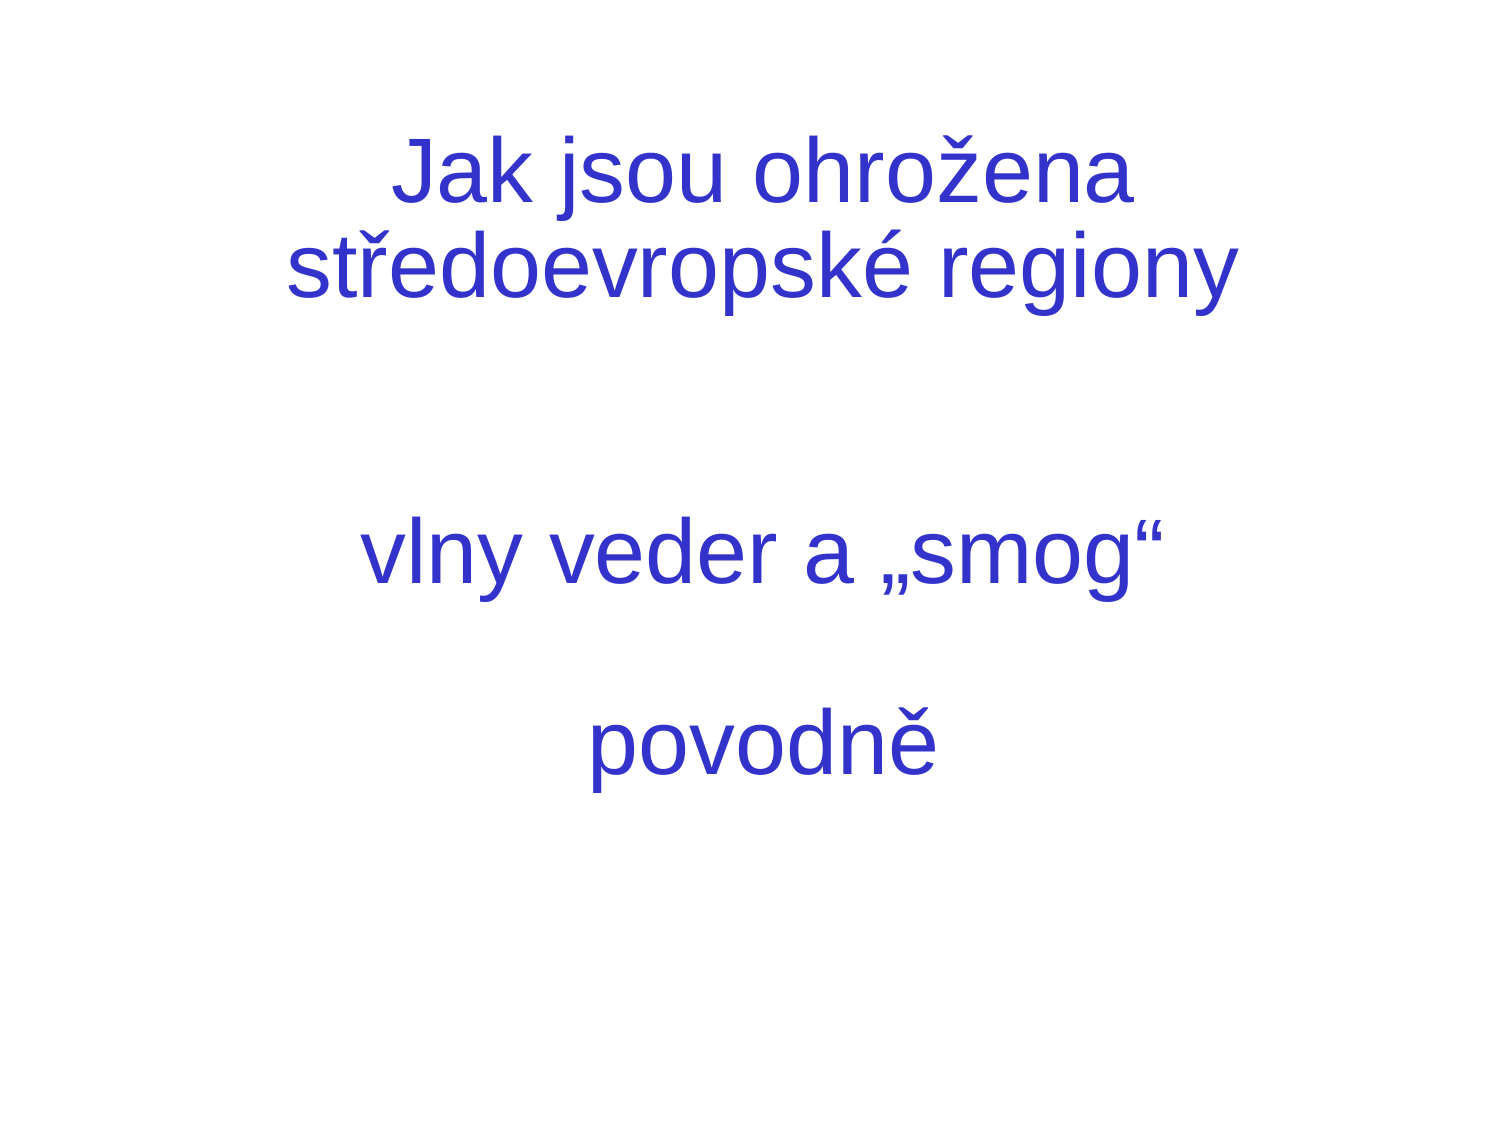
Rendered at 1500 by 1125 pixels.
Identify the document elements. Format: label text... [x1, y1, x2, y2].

title Jak jsou ohrožena středoevropské regiony vlny veder a „smog“ povodně [88, 122, 1439, 798]
